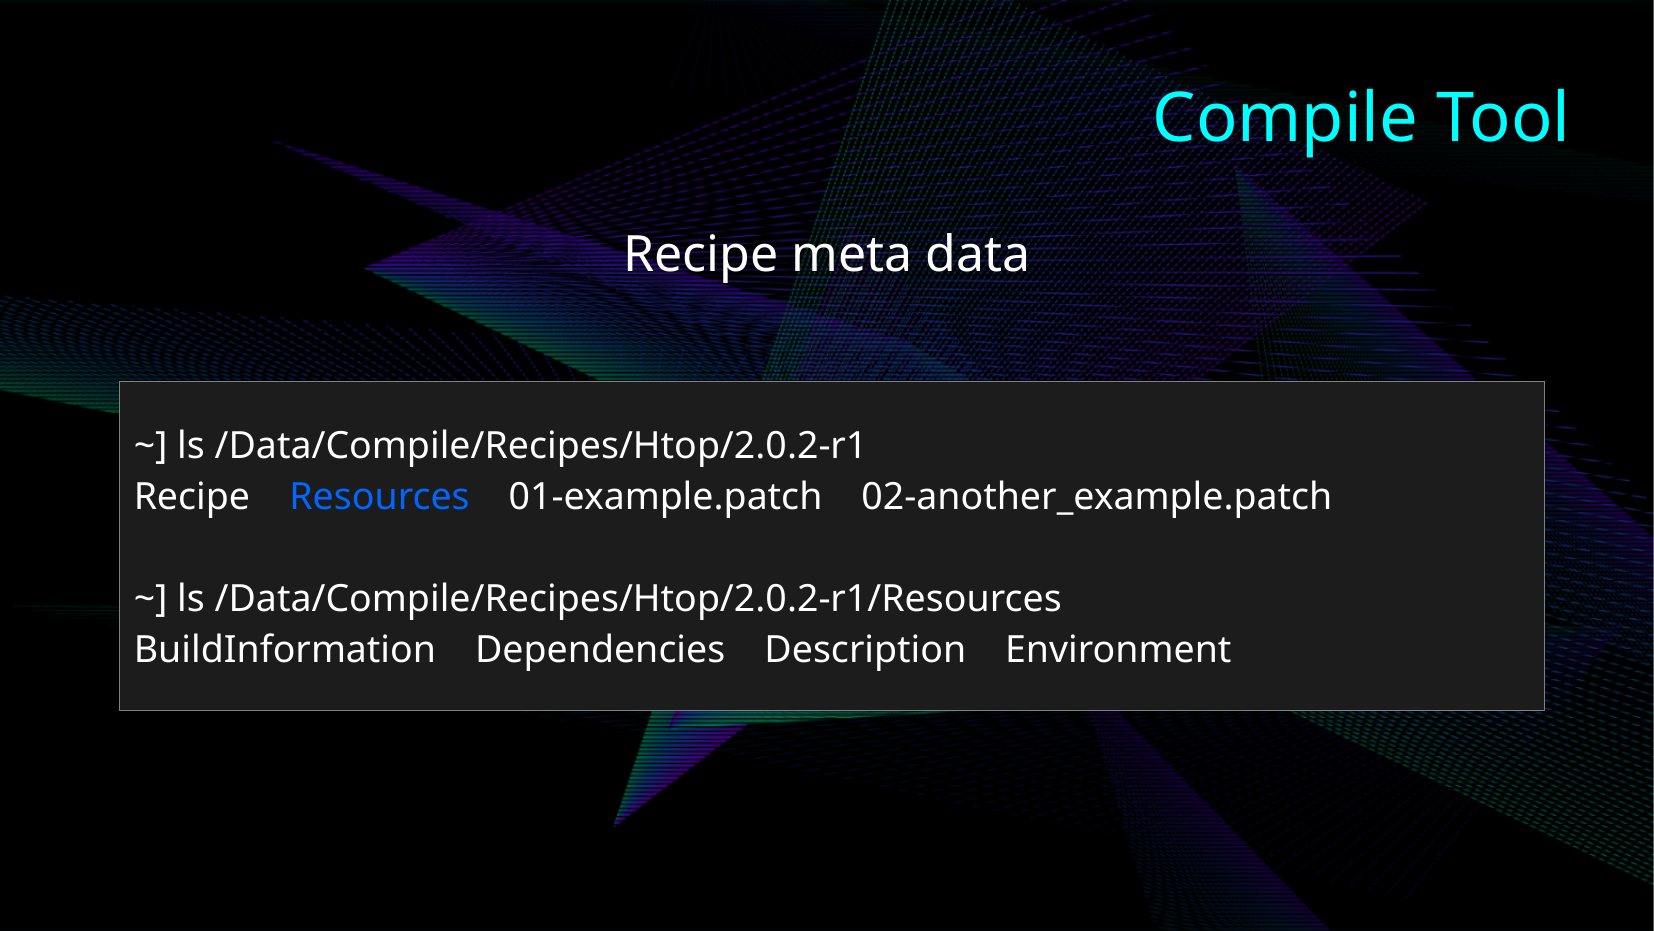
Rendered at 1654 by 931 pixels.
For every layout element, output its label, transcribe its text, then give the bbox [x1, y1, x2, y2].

text_box ~] ls /Data/Compile/Recipes/Htop/2.0.2-r1 Recipe Resources 01-example.patch 02-another_example.patch ~] ls /Data/Compile/Recipes/Htop/2.0.2-r1/Resources BuildInformation Dependencies Description Environment [119, 381, 1545, 711]
list Recipe meta data [82, 217, 1571, 616]
title Compile Tool [82, 37, 1571, 193]
picture [0, 0, 1654, 931]
